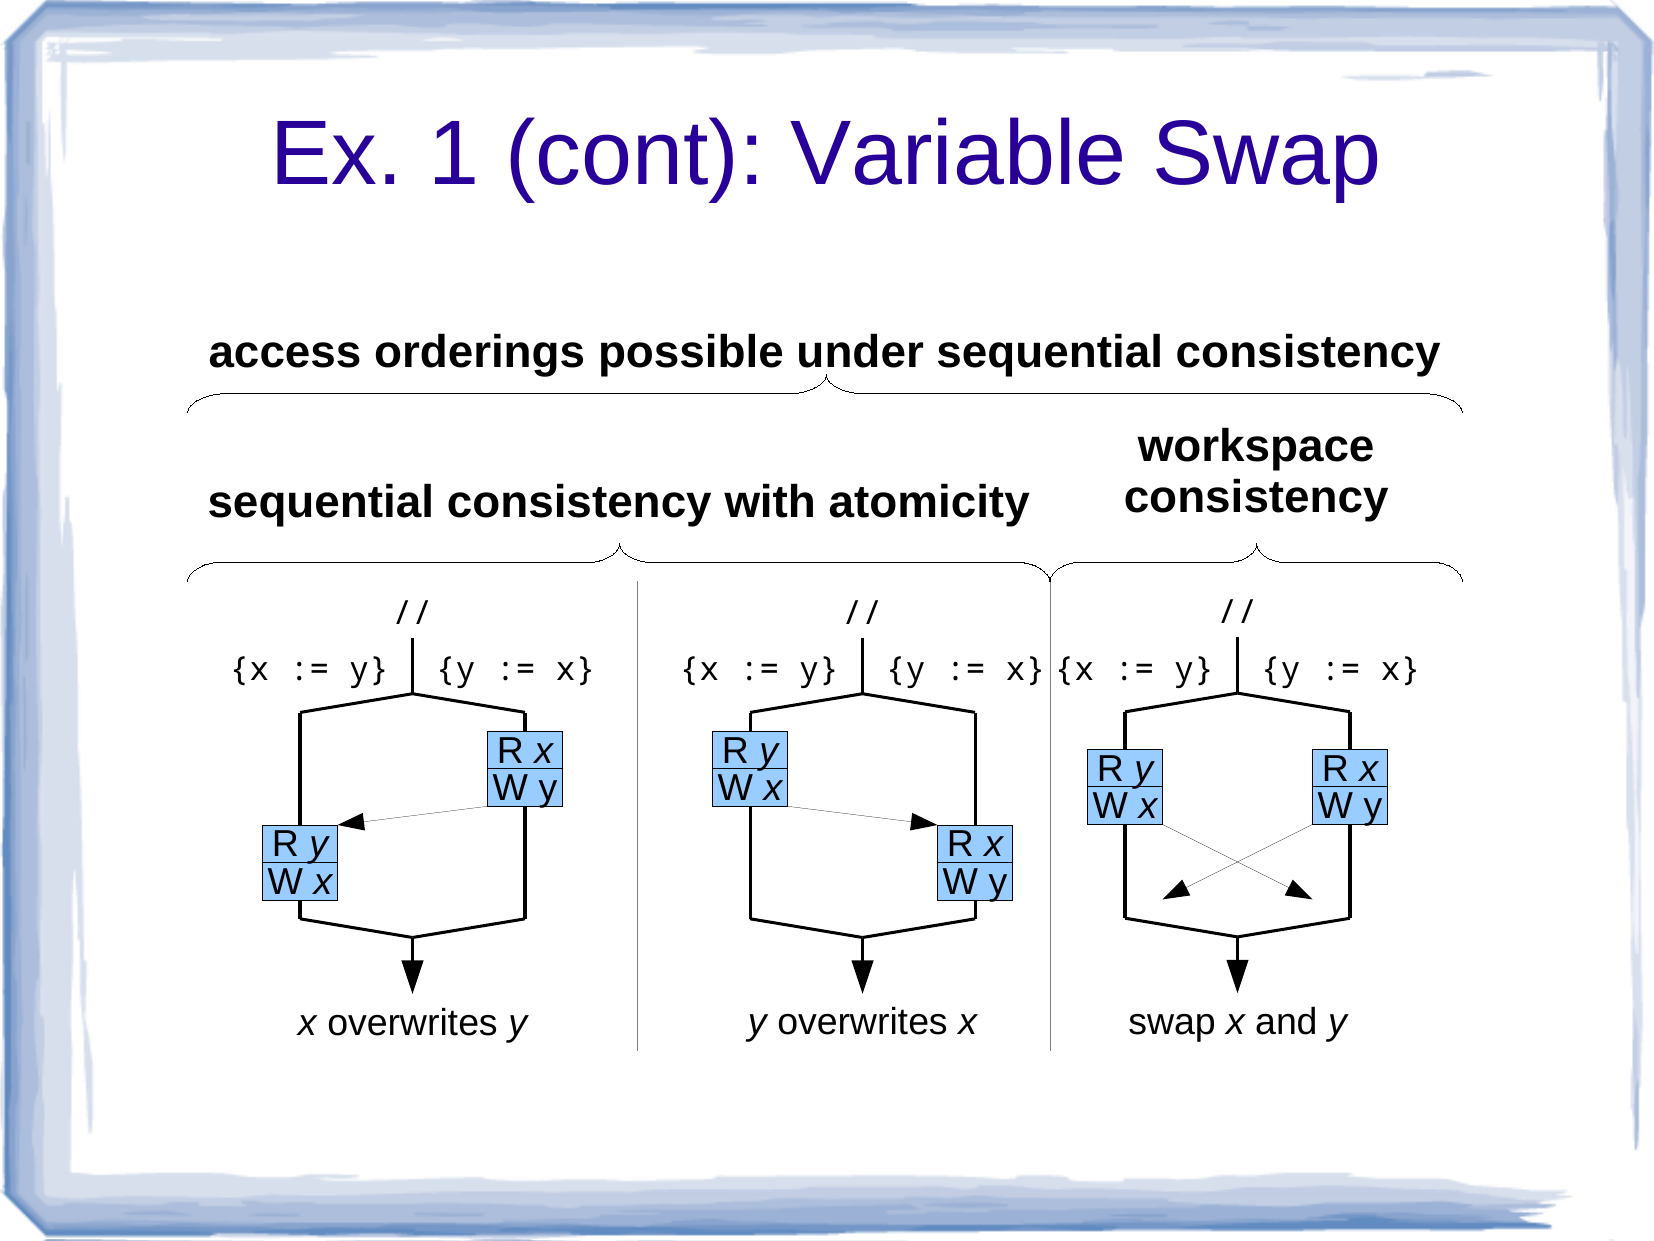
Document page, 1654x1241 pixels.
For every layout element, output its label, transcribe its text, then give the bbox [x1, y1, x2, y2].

text_box // [675, 581, 1050, 638]
text_box R y [262, 825, 338, 863]
text_box access orderings possible under sequential consistency [187, 318, 1463, 385]
text_box y overwrites x [675, 993, 1051, 1051]
text_box {y := x} [1238, 637, 1444, 694]
title Ex. 1 (cont): Variable Swap [82, 49, 1571, 257]
text_box W x [262, 863, 338, 901]
text_box R x [937, 825, 1013, 863]
text_box {x := y} [656, 637, 863, 694]
text_box R x [487, 731, 563, 769]
text_box // [1051, 580, 1426, 637]
text_box {x := y} [206, 637, 413, 694]
text_box {x := y} [1051, 637, 1238, 694]
text_box R x [1312, 749, 1388, 787]
text_box swap x and y [1051, 993, 1426, 1051]
text_box W x [1087, 787, 1163, 825]
text_box W y [1312, 787, 1388, 825]
picture [0, 0, 1654, 1241]
text_box {x := y} [1031, 637, 1050, 694]
text_box R y [712, 731, 788, 769]
text_box sequential consistency with atomicity [187, 468, 1051, 535]
text_box workspace consistency [1050, 412, 1463, 530]
text_box // [225, 581, 601, 638]
text_box R y [1087, 749, 1163, 787]
text_box W y [937, 863, 1013, 901]
text_box {y := x} [863, 638, 1031, 694]
text_box {y := x} [413, 637, 619, 694]
text_box W y [487, 769, 563, 807]
text_box W x [712, 769, 788, 807]
text_box x overwrites y [225, 993, 601, 1051]
